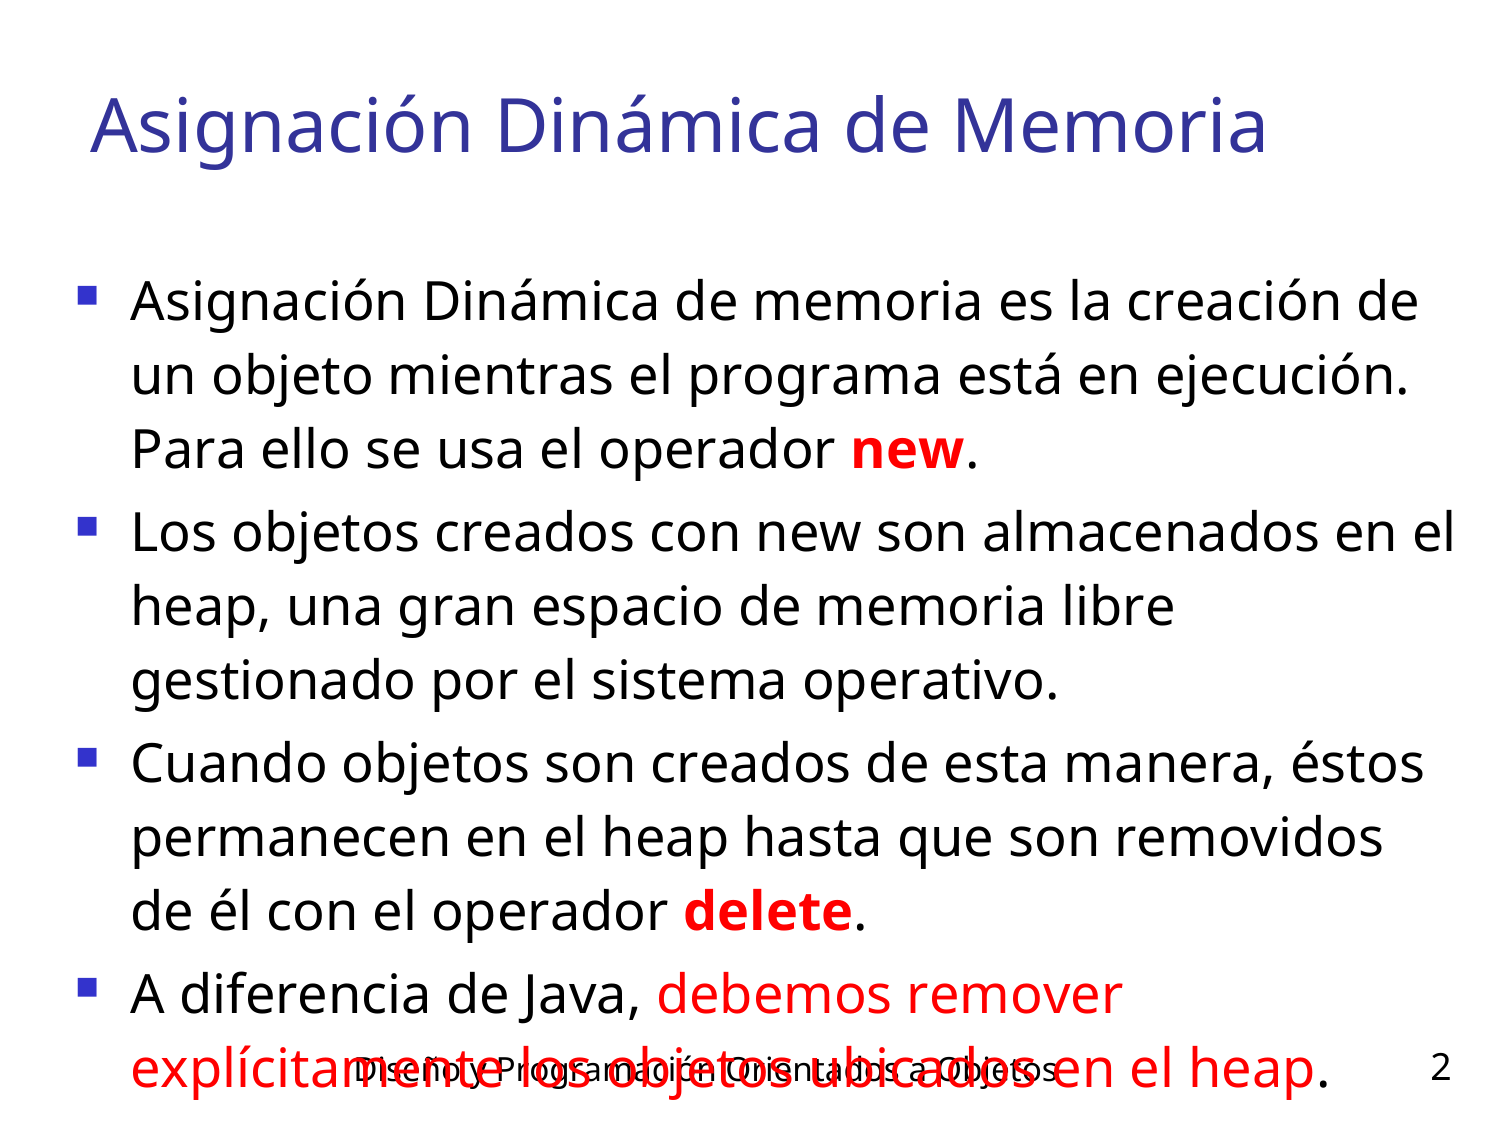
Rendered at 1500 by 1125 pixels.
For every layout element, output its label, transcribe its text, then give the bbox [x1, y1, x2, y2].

title Asignación Dinámica de Memoria [75, 4, 1466, 182]
list Asignación Dinámica de memoria es la creación de un objeto mientras el programa está en ejecución. Para ello se usa el operador new. Los objetos creados con new son almacenados en el heap, una gran espacio de memoria libre gestionado por el sistema operativo. Cuando objetos son creados de esta manera, éstos permanecen en el heap hasta que son removidos de él con el operador delete. A diferencia de Java, debemos remover explícitamente los objetos ubicados en el heap. [75, 262, 1462, 993]
